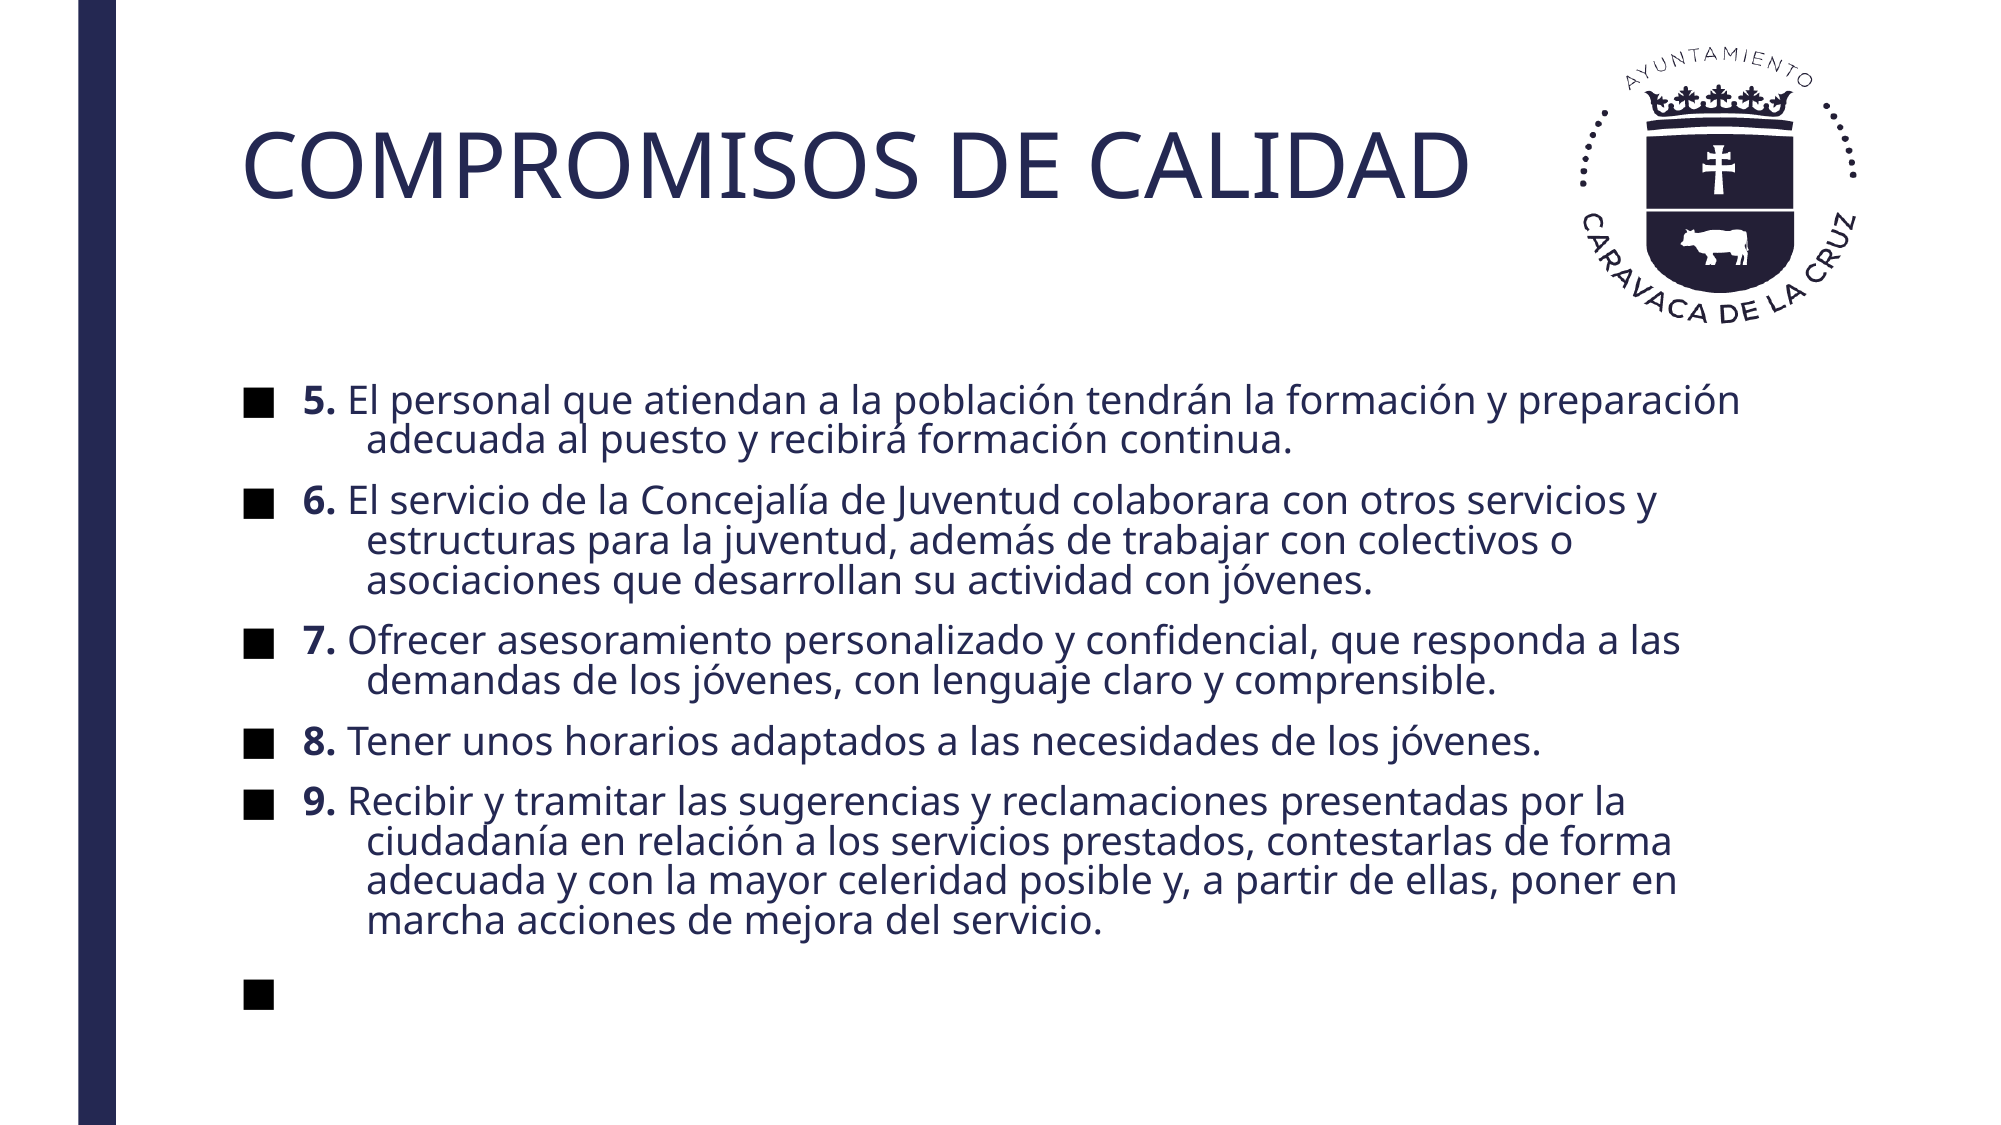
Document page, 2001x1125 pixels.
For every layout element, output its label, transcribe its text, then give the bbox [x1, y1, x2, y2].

picture [1573, 44, 1864, 331]
title COMPROMISOS DE CALIDAD [225, 112, 1801, 357]
list 5. El personal que atiendan a la población tendrán la formación y preparación adecuada al puesto y recibirá formación continua. 6. El servicio de la Concejalía de Juventud colaborara con otros servicios y estructuras para la juventud, además de trabajar con colectivos o asociaciones que desarrollan su actividad con jóvenes. 7. Ofrecer asesoramiento personalizado y confidencial, que responda a las demandas de los jóvenes, con lenguaje claro y comprensible. 8. Tener unos horarios adaptados a las necesidades de los jóvenes. 9. Recibir y tramitar las sugerencias y reclamaciones presentadas por la ciudadanía en relación a los servicios prestados, contestarlas de forma adecuada y con la mayor celeridad posible y, a partir de ellas, poner en marcha acciones de mejora del servicio. [225, 375, 1801, 963]
